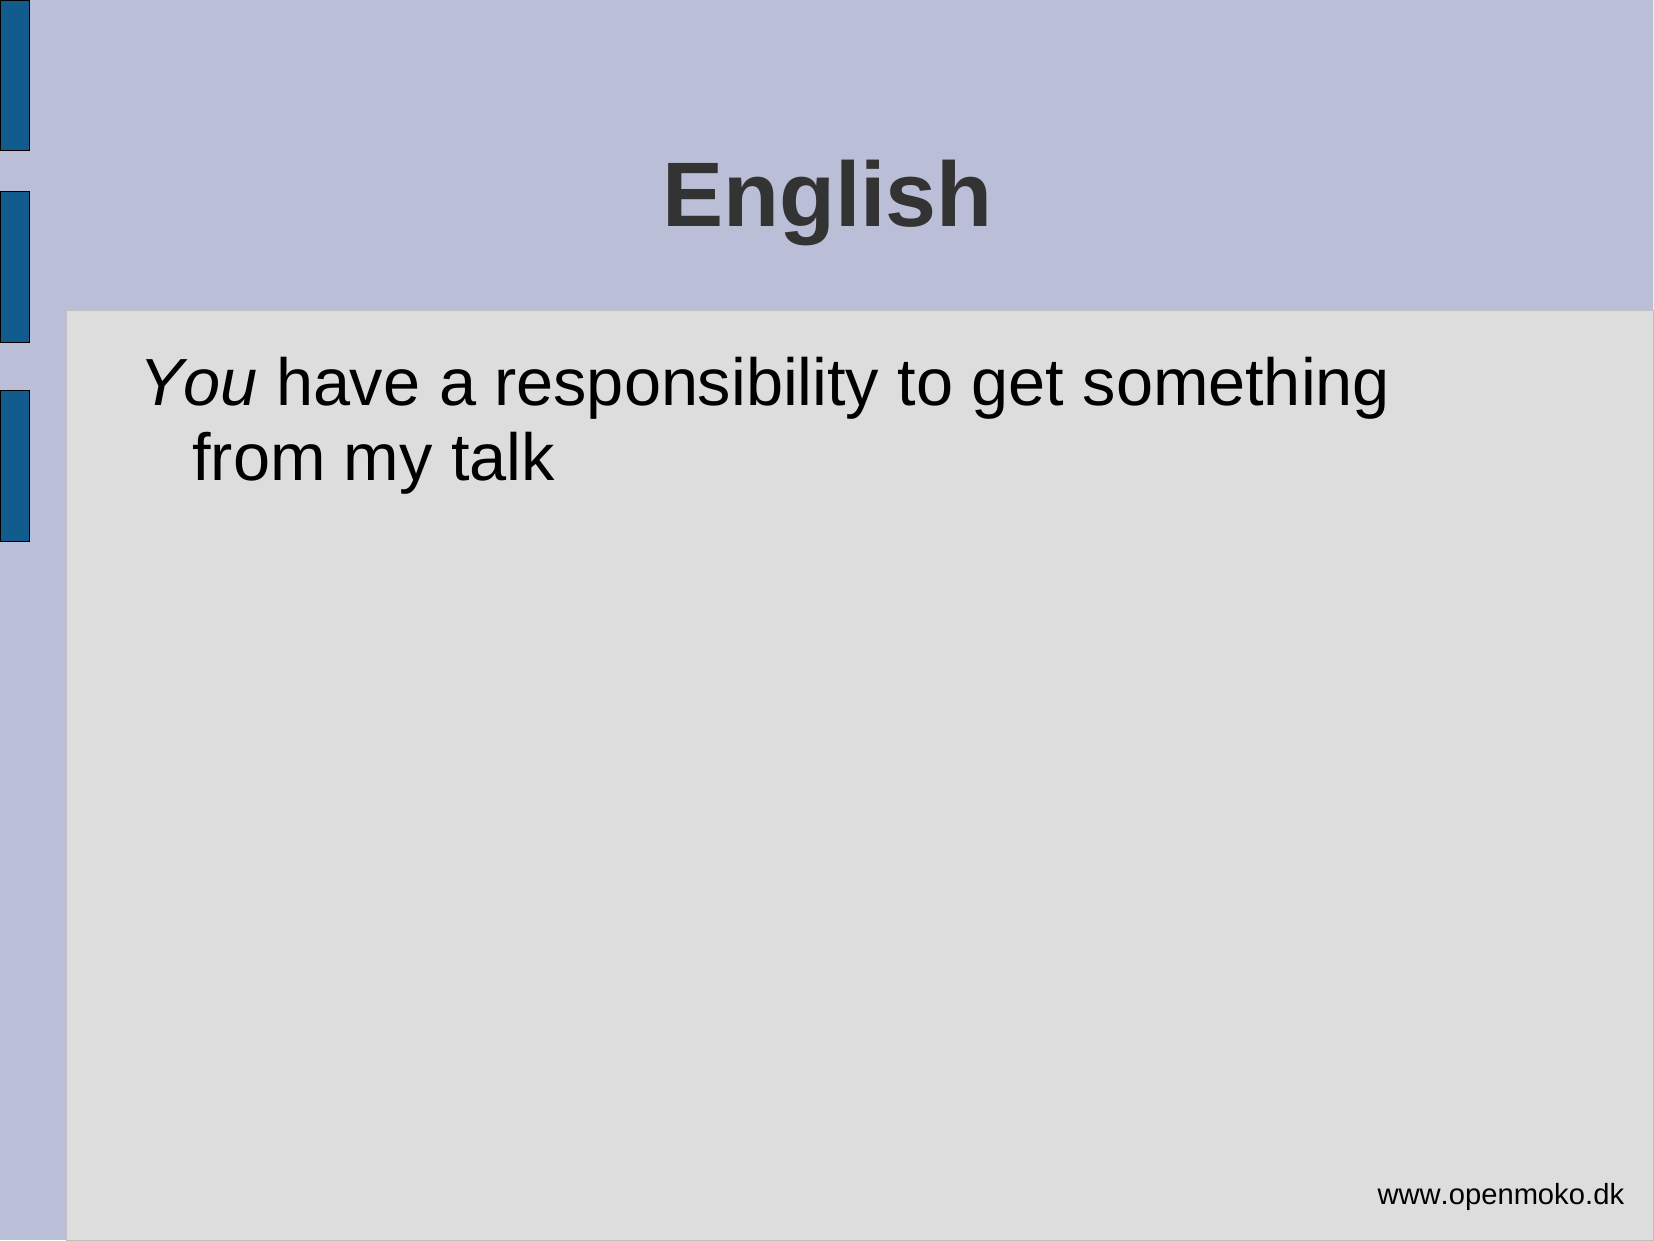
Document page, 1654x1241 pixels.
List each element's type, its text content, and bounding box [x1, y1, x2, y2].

list You have a responsibility to get something from my talk [121, 344, 1534, 1127]
title English [121, 91, 1534, 299]
